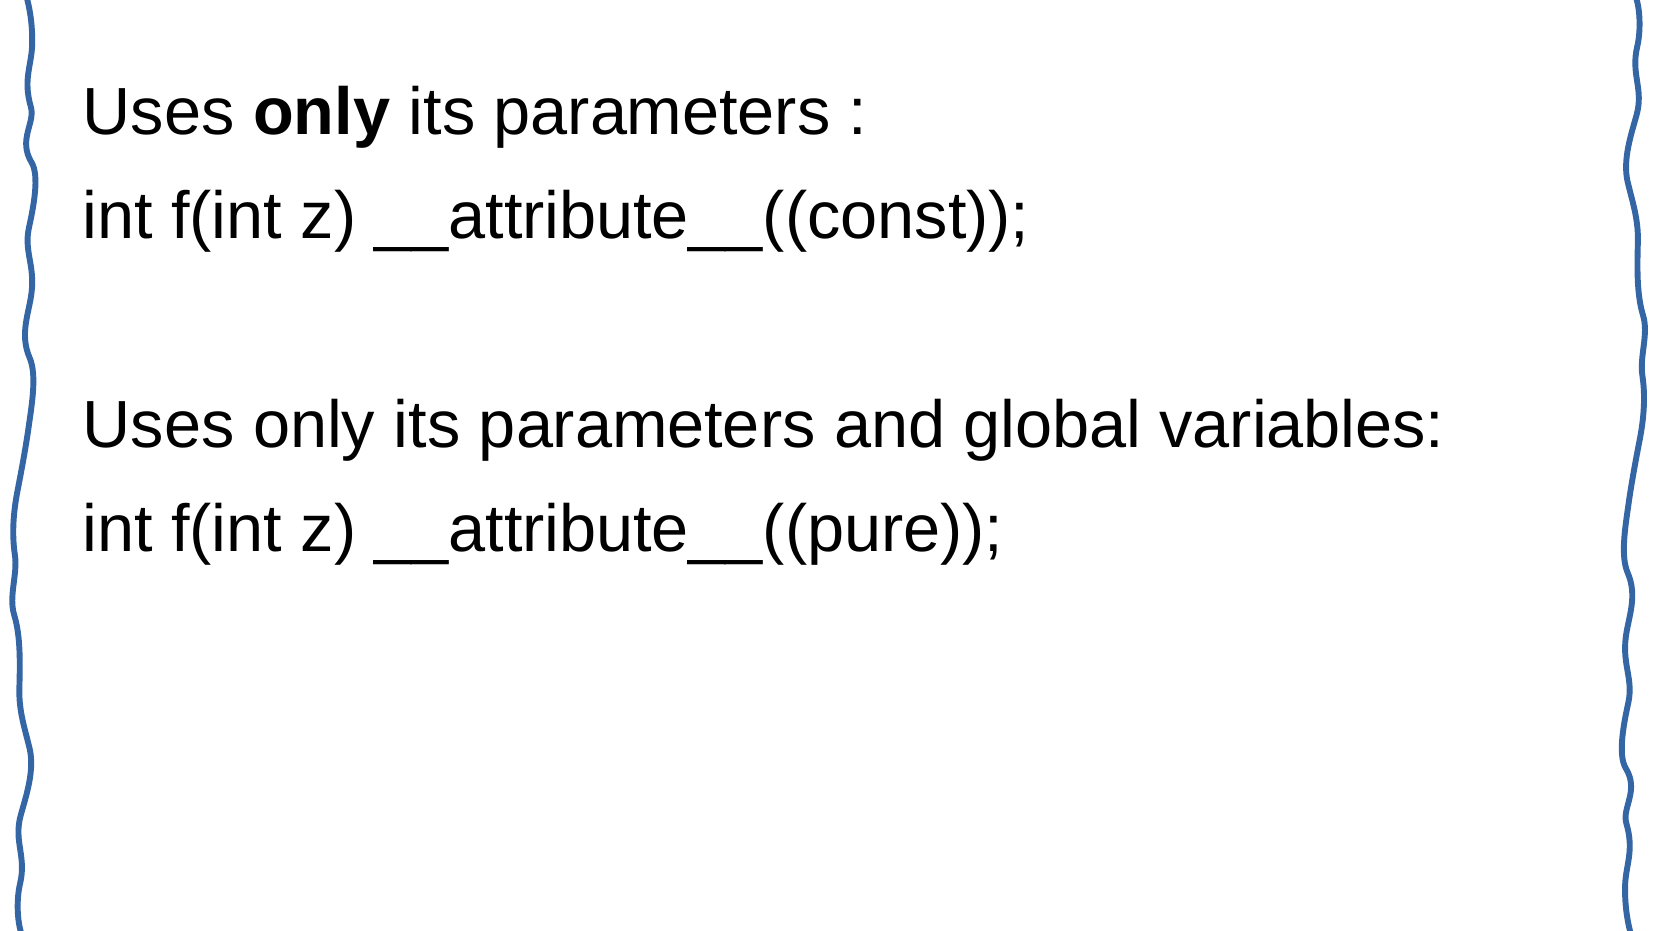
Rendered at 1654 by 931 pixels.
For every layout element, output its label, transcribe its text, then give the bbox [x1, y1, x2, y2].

list Uses only its parameters : int f(int z) __attribute__((const)); Uses only its parameters and global variables: int f(int z) __attribute__((pure)); [82, 74, 1571, 852]
